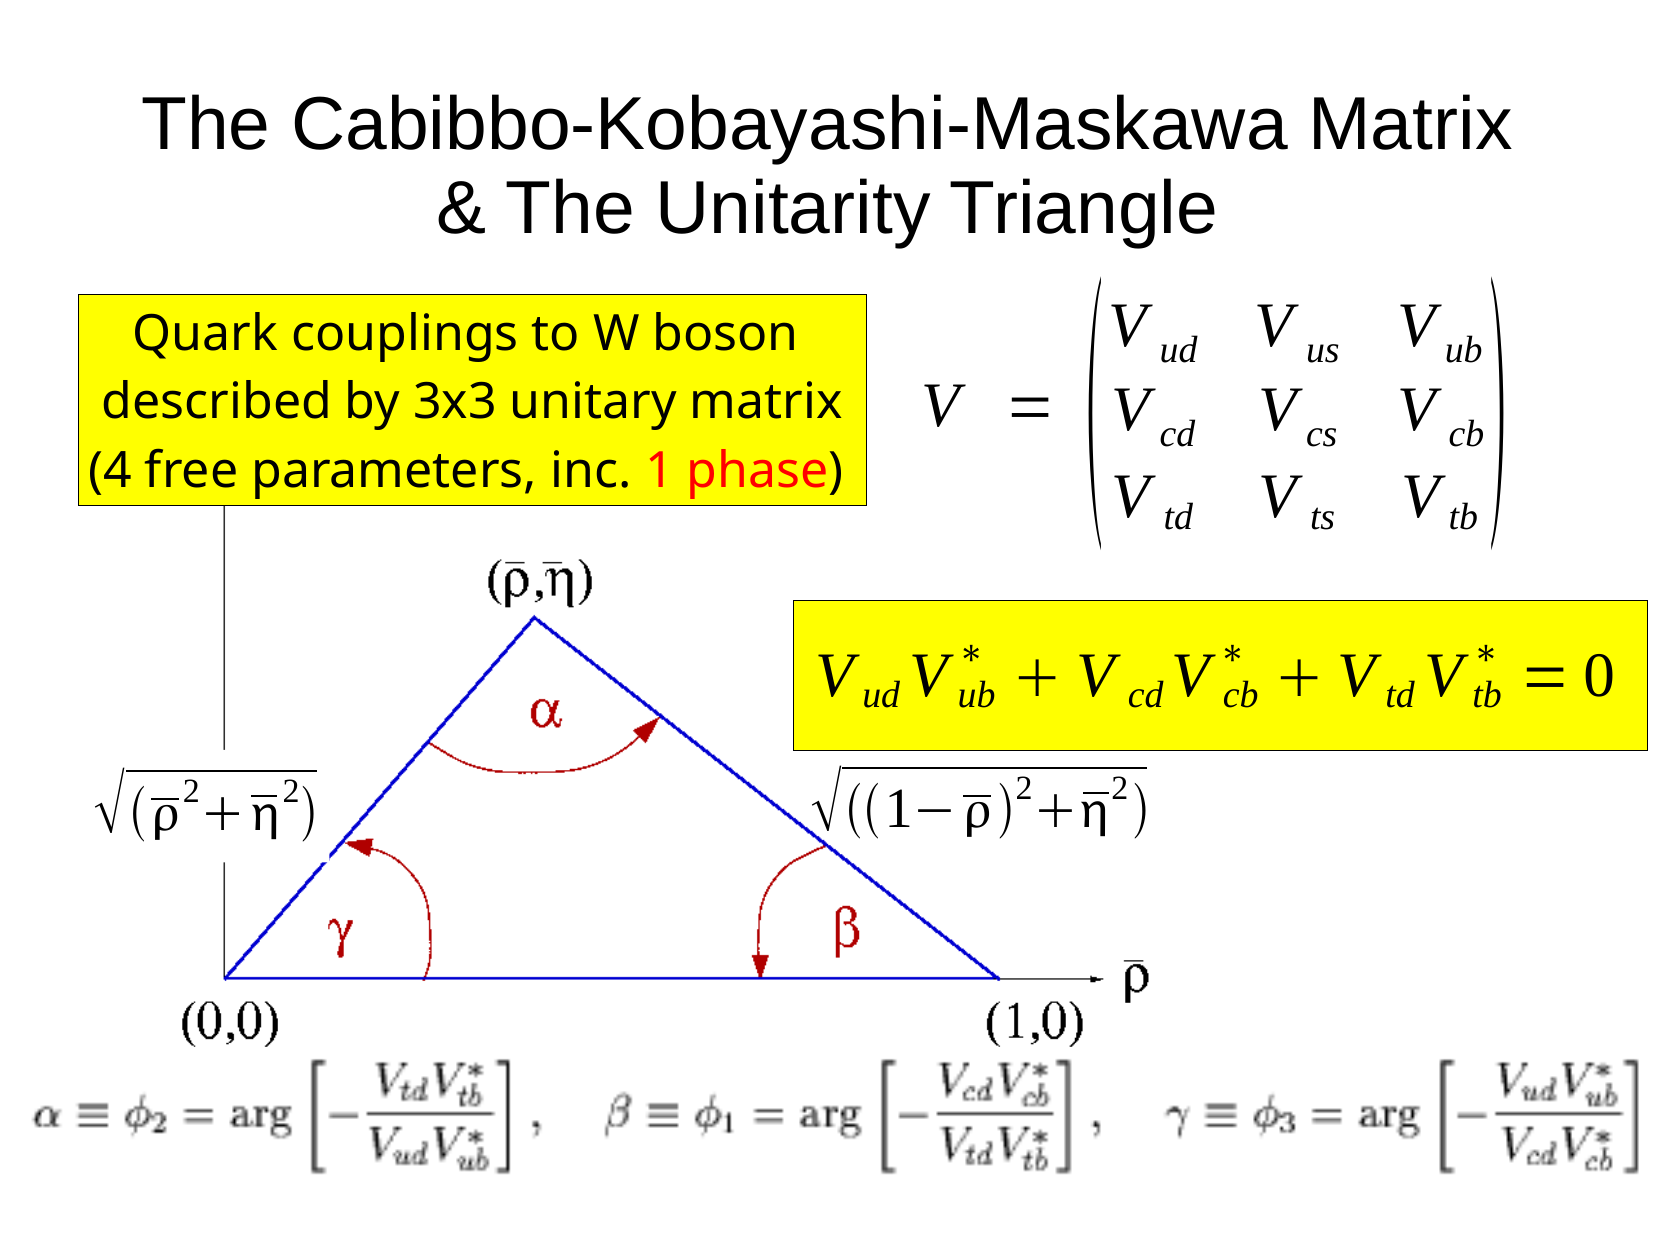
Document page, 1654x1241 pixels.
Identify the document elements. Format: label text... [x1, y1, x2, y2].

title The Cabibbo-Kobayashi-Maskawa Matrix & The Unitarity Triangle [121, 61, 1534, 269]
text_box [66, 749, 330, 863]
text_box Quark couplings to W boson described by 3x3 unitary matrix (4 free parameters, inc. 1 phase) [78, 294, 799, 506]
chart [796, 763, 1163, 841]
text_box [793, 600, 1648, 751]
chart [799, 271, 1631, 718]
picture [0, 506, 1654, 1232]
chart [79, 766, 332, 844]
